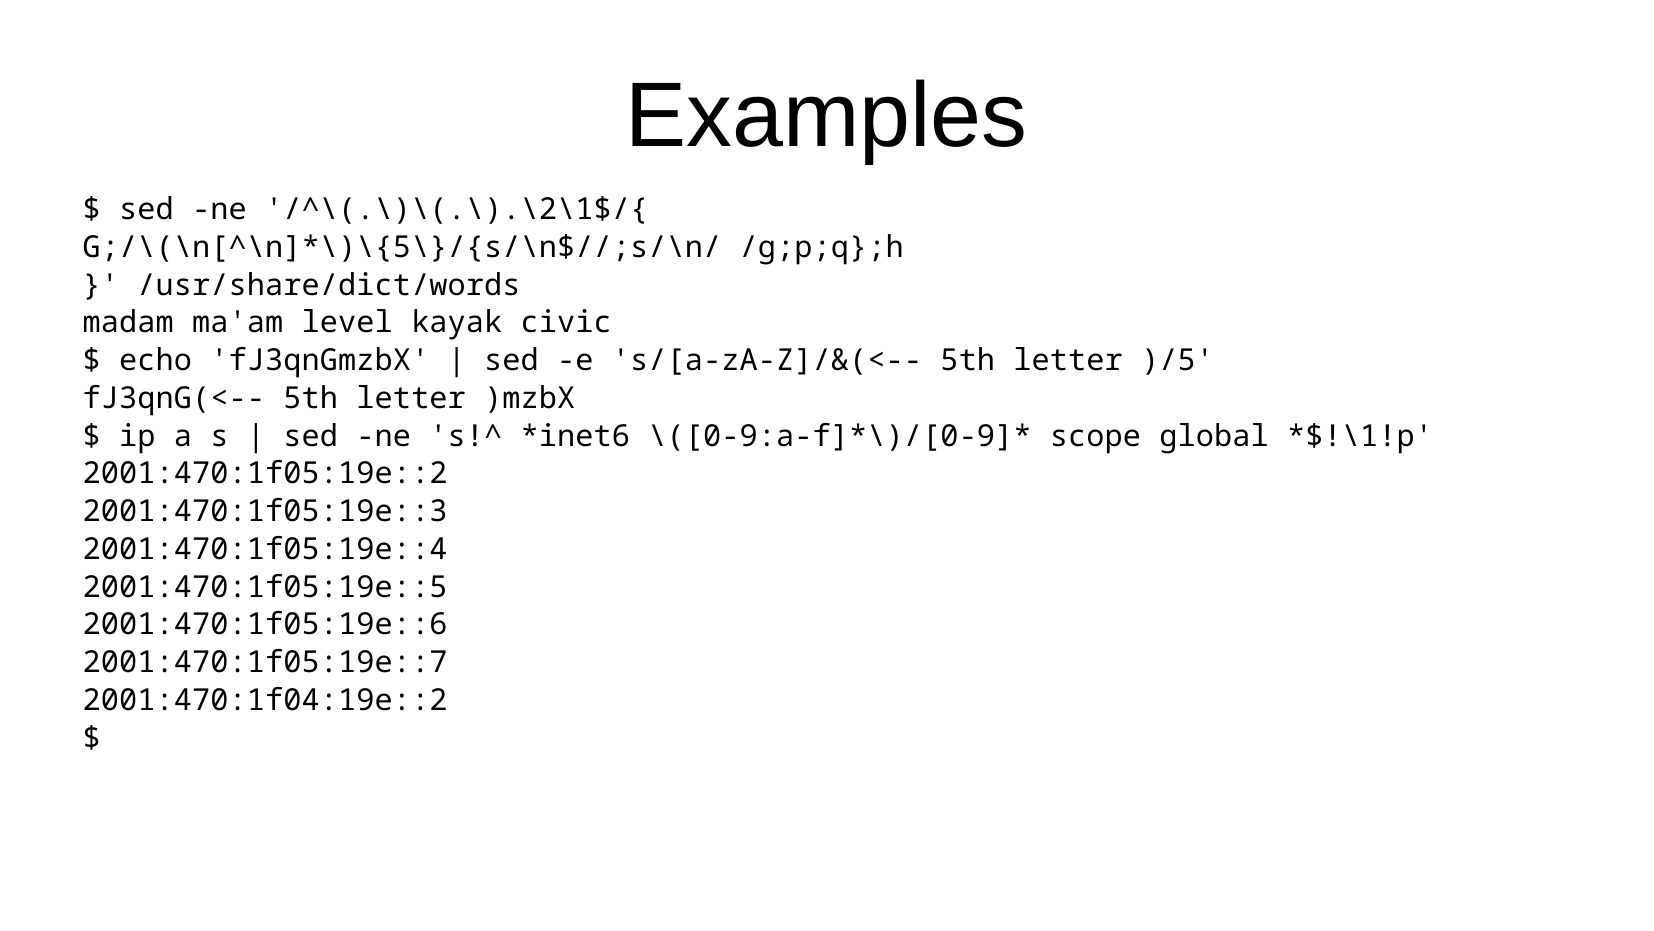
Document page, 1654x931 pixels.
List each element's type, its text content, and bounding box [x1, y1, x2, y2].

list $ sed -ne '/^\(.\)\(.\).\2\1$/{ G;/\(\n[^\n]*\)\{5\}/{s/\n$//;s/\n/ /g;p;q};h }' /usr/share/dict/words madam ma'am level kayak civic $ echo 'fJ3qnGmzbX' | sed -e 's/[a-zA-Z]/&(<-- 5th letter )/5' fJ3qnG(<-- 5th letter )mzbX $ ip a s | sed -ne 's!^ *inet6 \([0-9:a-f]*\)/[0-9]* scope global *$!\1!p' 2001:470:1f05:19e::2 2001:470:1f05:19e::3 2001:470:1f05:19e::4 2001:470:1f05:19e::5 2001:470:1f05:19e::6 2001:470:1f05:19e::7 2001:470:1f04:19e::2 $ [82, 217, 1571, 758]
title Examples [82, 37, 1571, 193]
